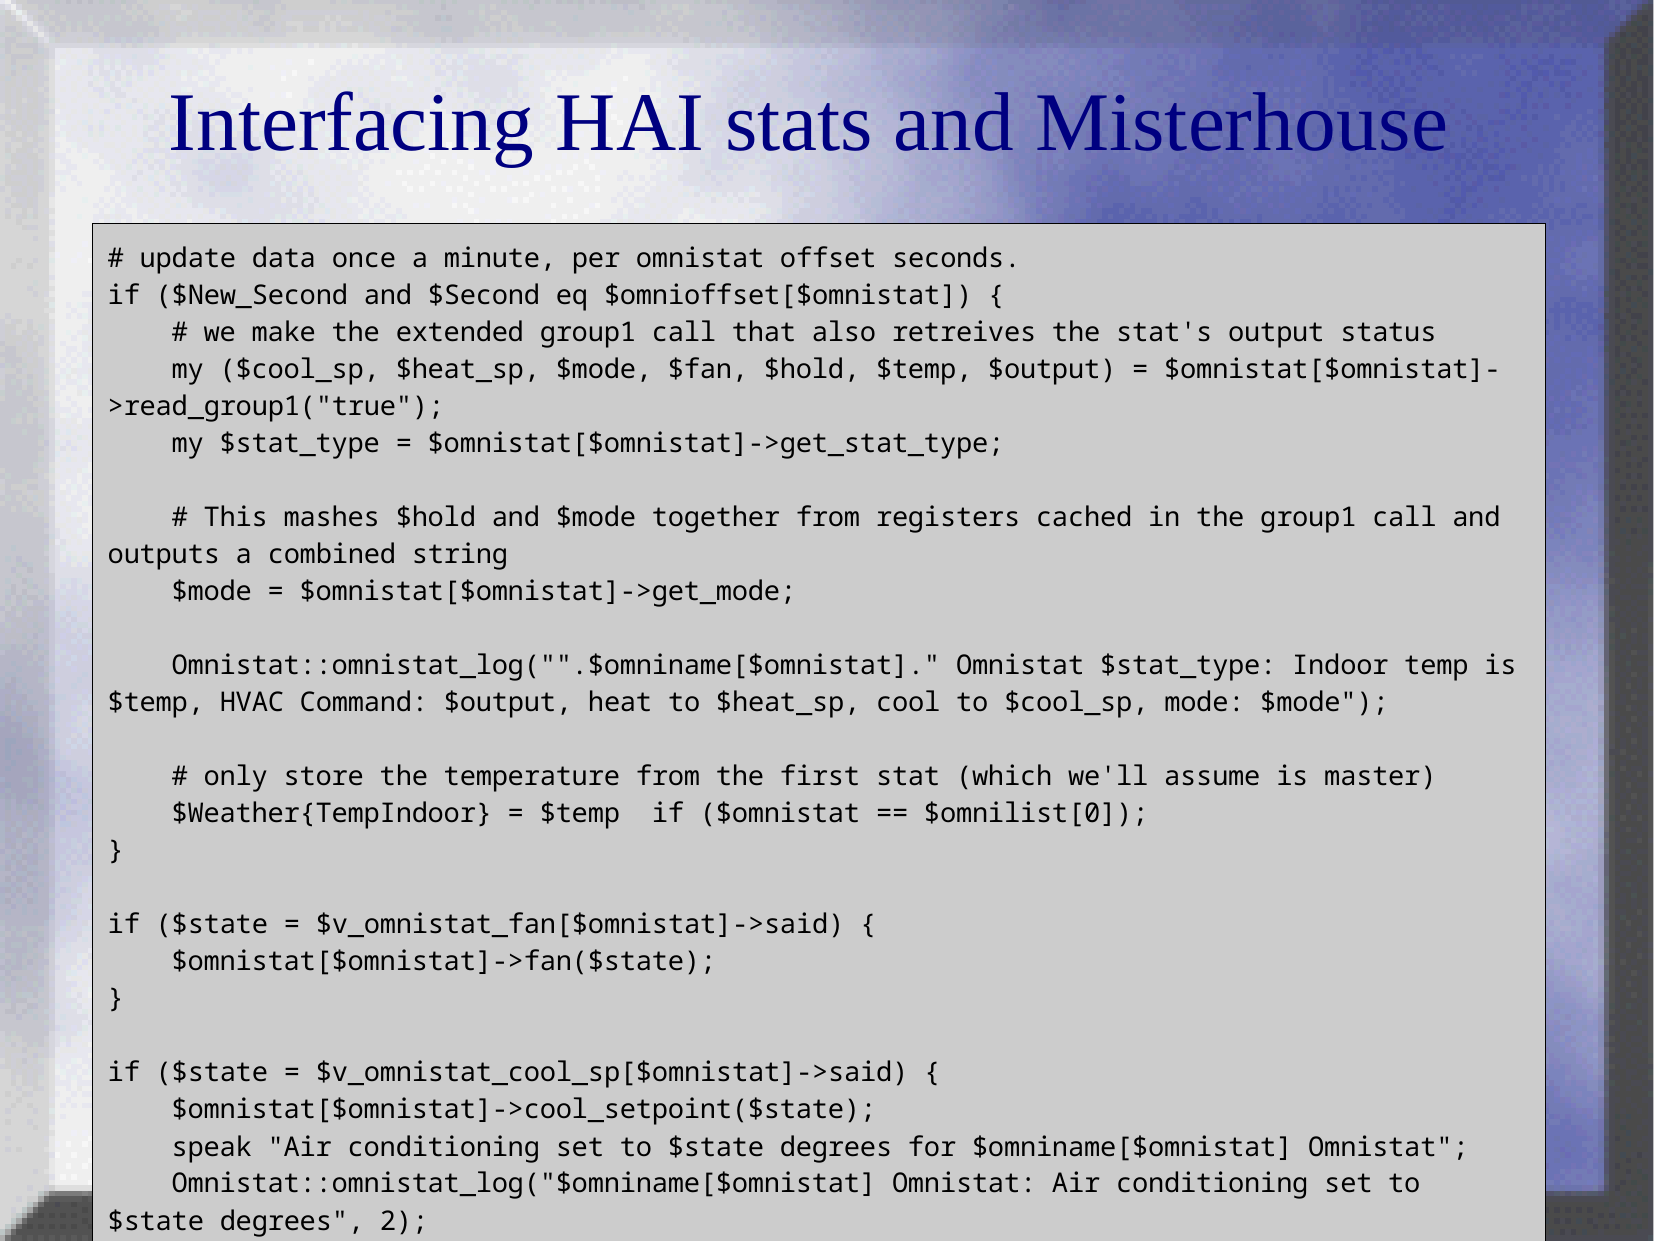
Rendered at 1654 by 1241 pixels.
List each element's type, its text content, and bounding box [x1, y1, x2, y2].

title Interfacing HAI stats and Misterhouse [93, 72, 1525, 171]
picture [0, 0, 1654, 1241]
text_box # update data once a minute, per omnistat offset seconds. if ($New_Second and $Second eq $omnioffset[$omnistat]) { # we make the extended group1 call that also retreives the stat's output status my ($cool_sp, $heat_sp, $mode, $fan, $hold, $temp, $output) = $omnistat[$omnistat]->read_group1("true"); my $stat_type = $omnistat[$omnistat]->get_stat_type; # This mashes $hold and $mode together from registers cached in the group1 call and outputs a combined string $mode = $omnistat[$omnistat]->get_mode; Omnistat::omnistat_log("".$omniname[$omnistat]." Omnistat $stat_type: Indoor temp is $temp, HVAC Command: $output, heat to $heat_sp, cool to $cool_sp, mode: $mode"); # only store the temperature from the first stat (which we'll assume is master) $Weather{TempIndoor} = $temp if ($omnistat == $omnilist[0]); } if ($state = $v_omnistat_fan[$omnistat]->said) { $omnistat[$omnistat]->fan($state); } if ($state = $v_omnistat_cool_sp[$omnistat]->said) { $omnistat[$omnistat]->cool_setpoint($state); speak "Air conditioning set to $state degrees for $omniname[$omnistat] Omnistat"; Omnistat::omnistat_log("$omniname[$omnistat] Omnistat: Air conditioning set to $state degrees", 2); } [92, 223, 1546, 1145]
